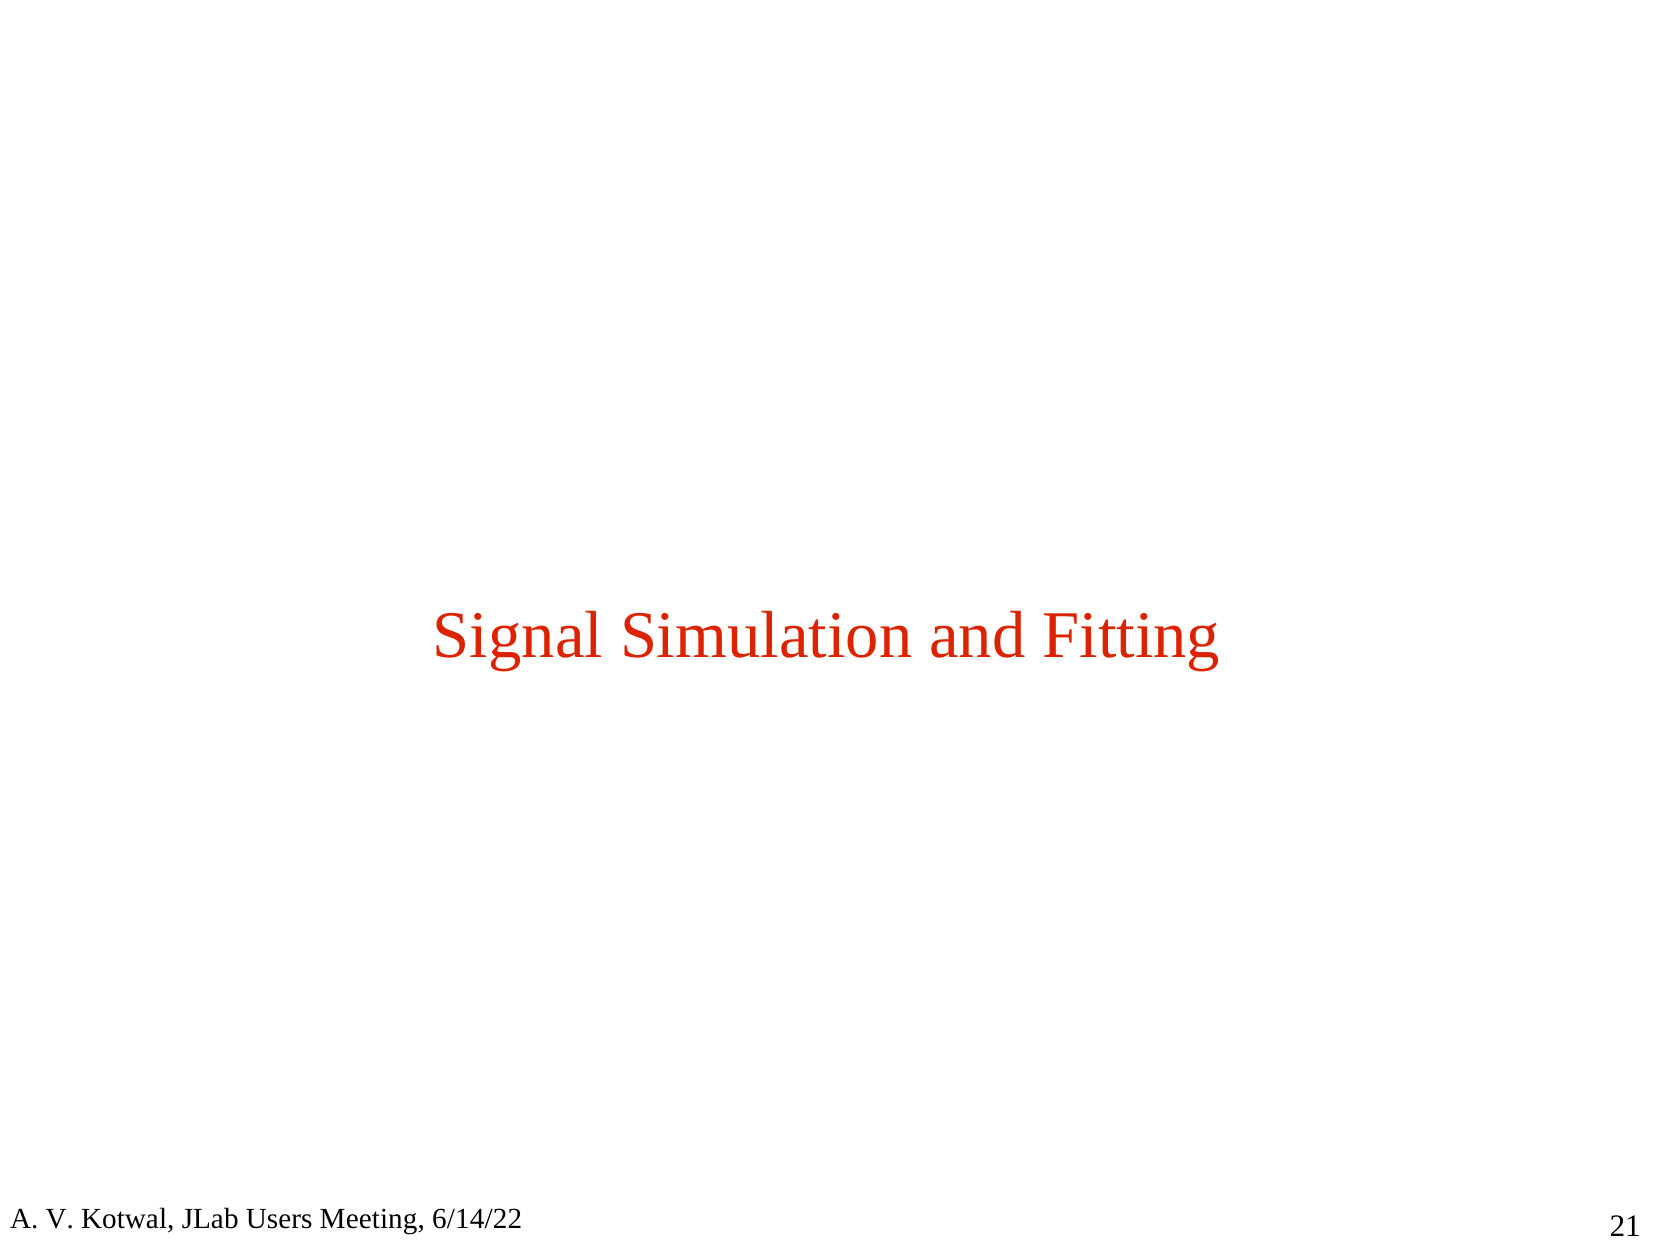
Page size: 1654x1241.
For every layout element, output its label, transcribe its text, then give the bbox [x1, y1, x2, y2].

title Signal Simulation and Fitting [121, 581, 1534, 688]
